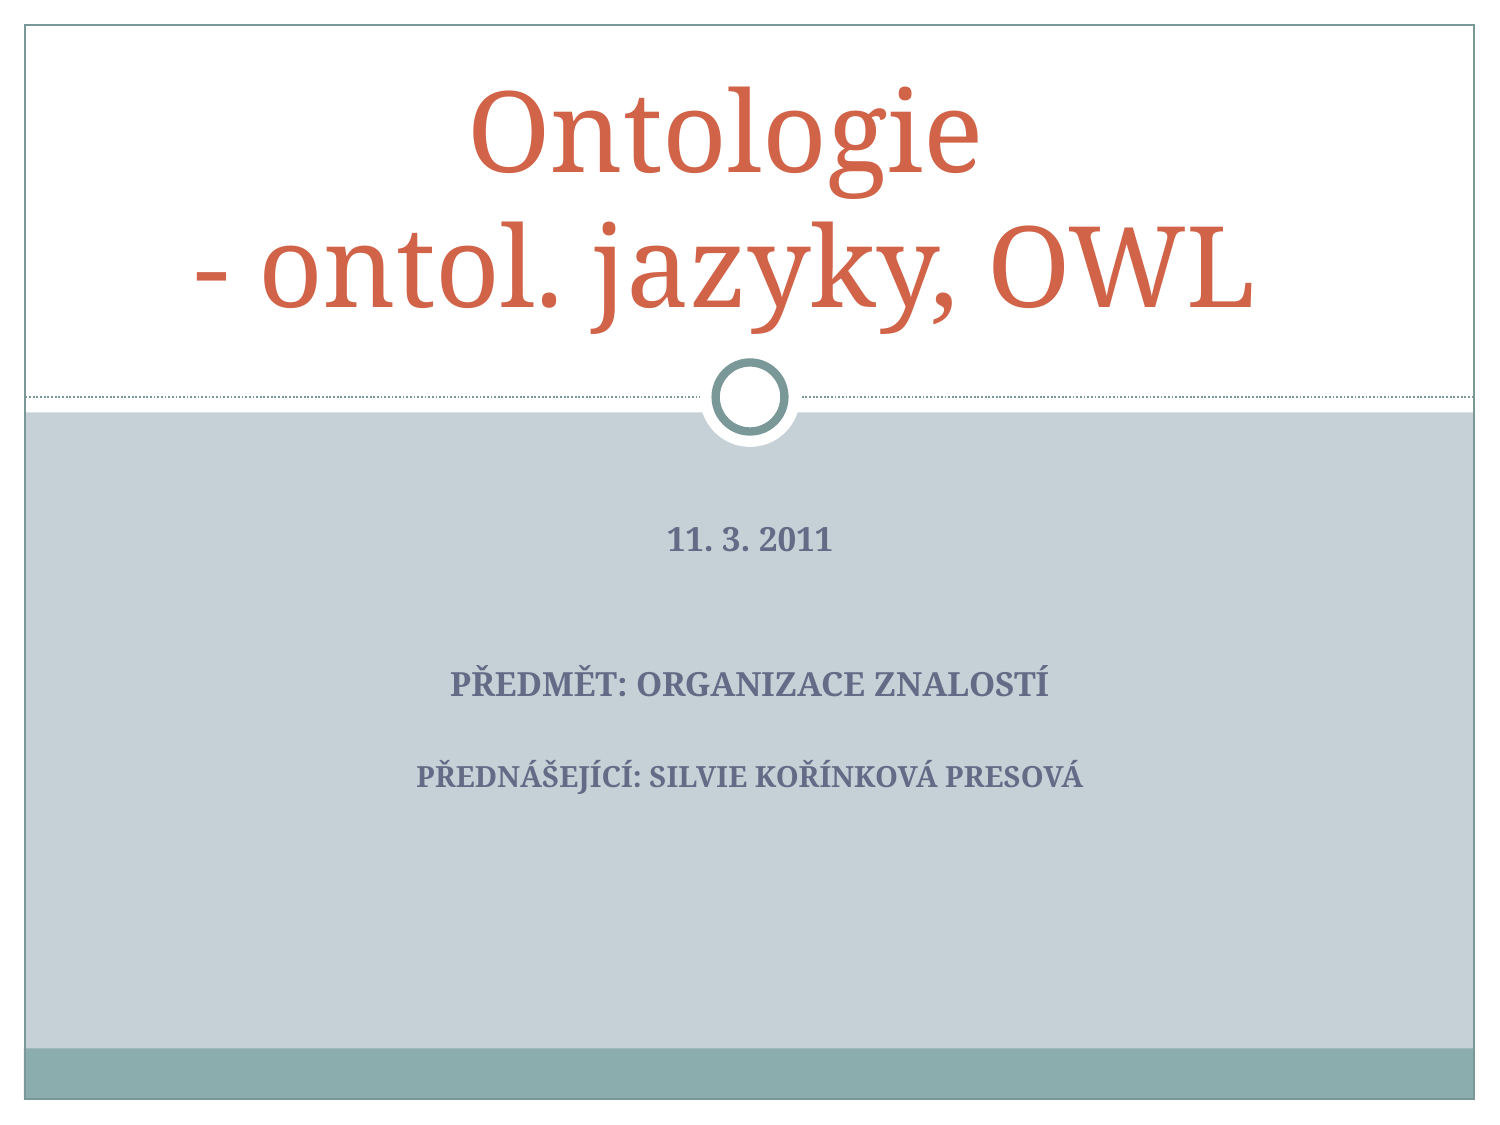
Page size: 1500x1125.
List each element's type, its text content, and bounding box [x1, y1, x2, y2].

title Ontologie - ontol. jazyky, OWL [88, 52, 1364, 473]
text_box 11. 3. 2011 PŘEDMĚT: ORGANIZACE ZNALOSTÍ PŘEDNÁŠEJÍCÍ: SILVIE KOŘÍNKOVÁ PRESOVÁ [225, 473, 1276, 1008]
